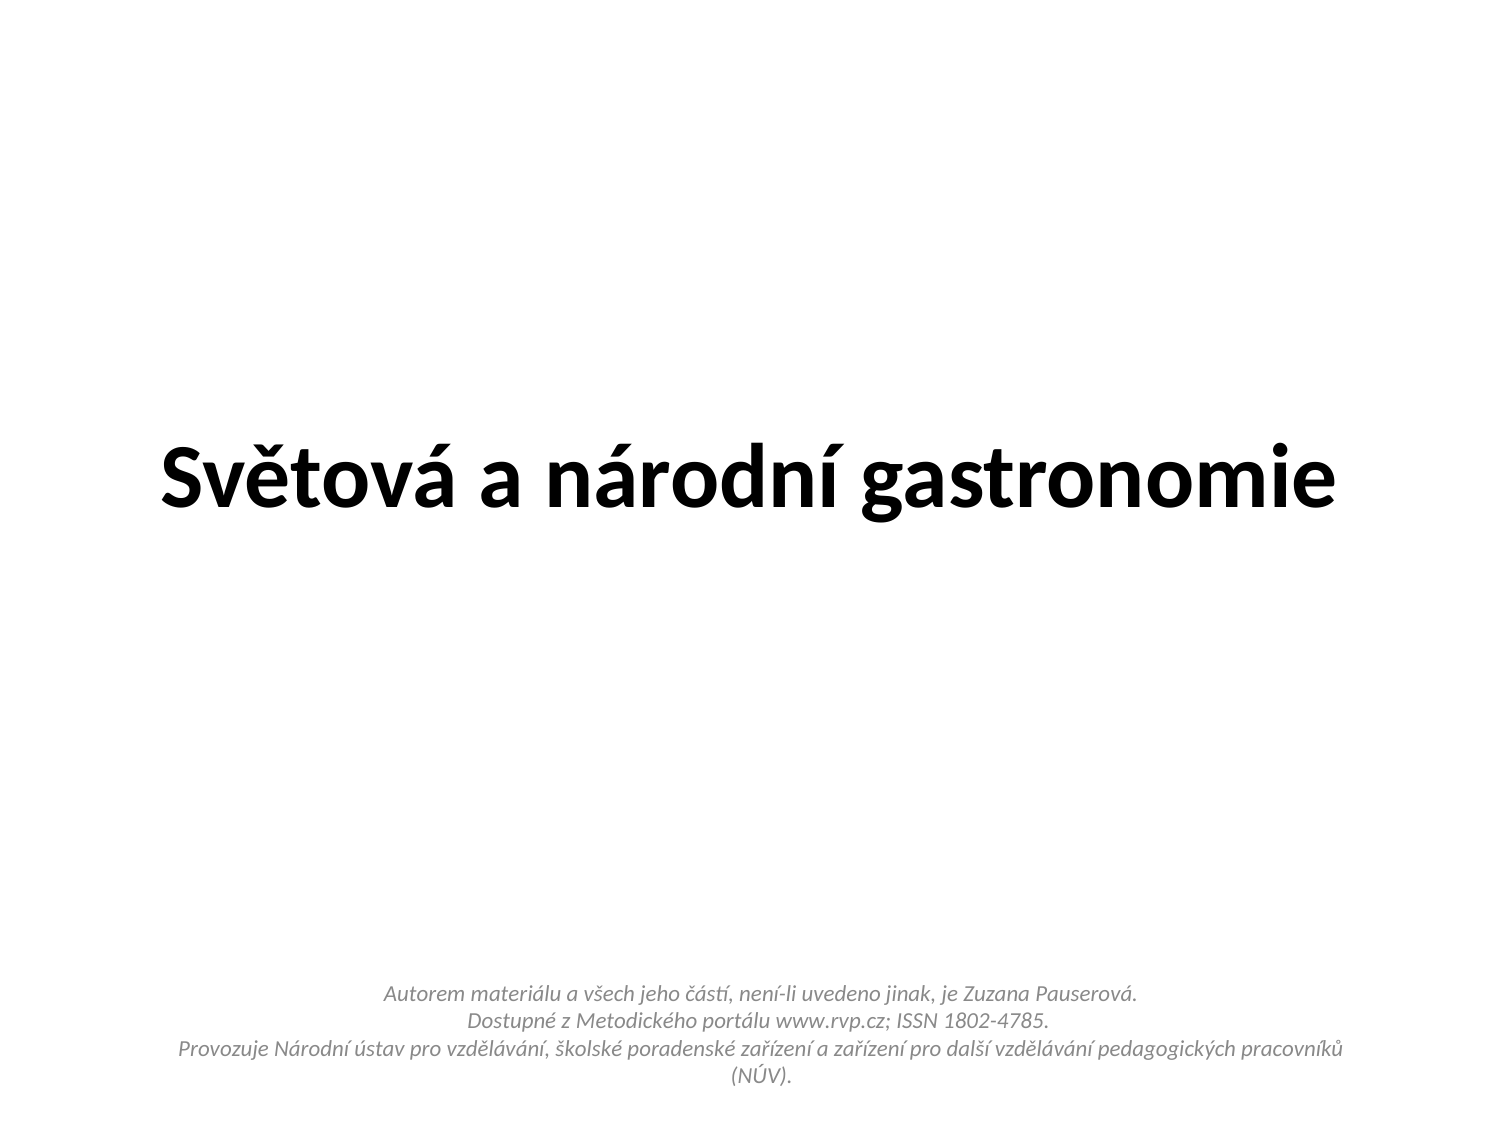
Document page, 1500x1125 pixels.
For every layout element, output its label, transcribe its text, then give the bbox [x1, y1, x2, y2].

text_box Autorem materiálu a všech jeho částí, není-li uvedeno jinak, je Zuzana Pauserová. Dostupné z Metodického portálu www.rvp.cz; ISSN 1802-4785. Provozuje Národní ústav pro vzdělávání, školské poradenské zařízení a zařízení pro další vzdělávání pedagogických pracovníků (NÚV). [147, 1016, 1377, 1077]
title Světová a národní gastronomie [112, 349, 1388, 592]
